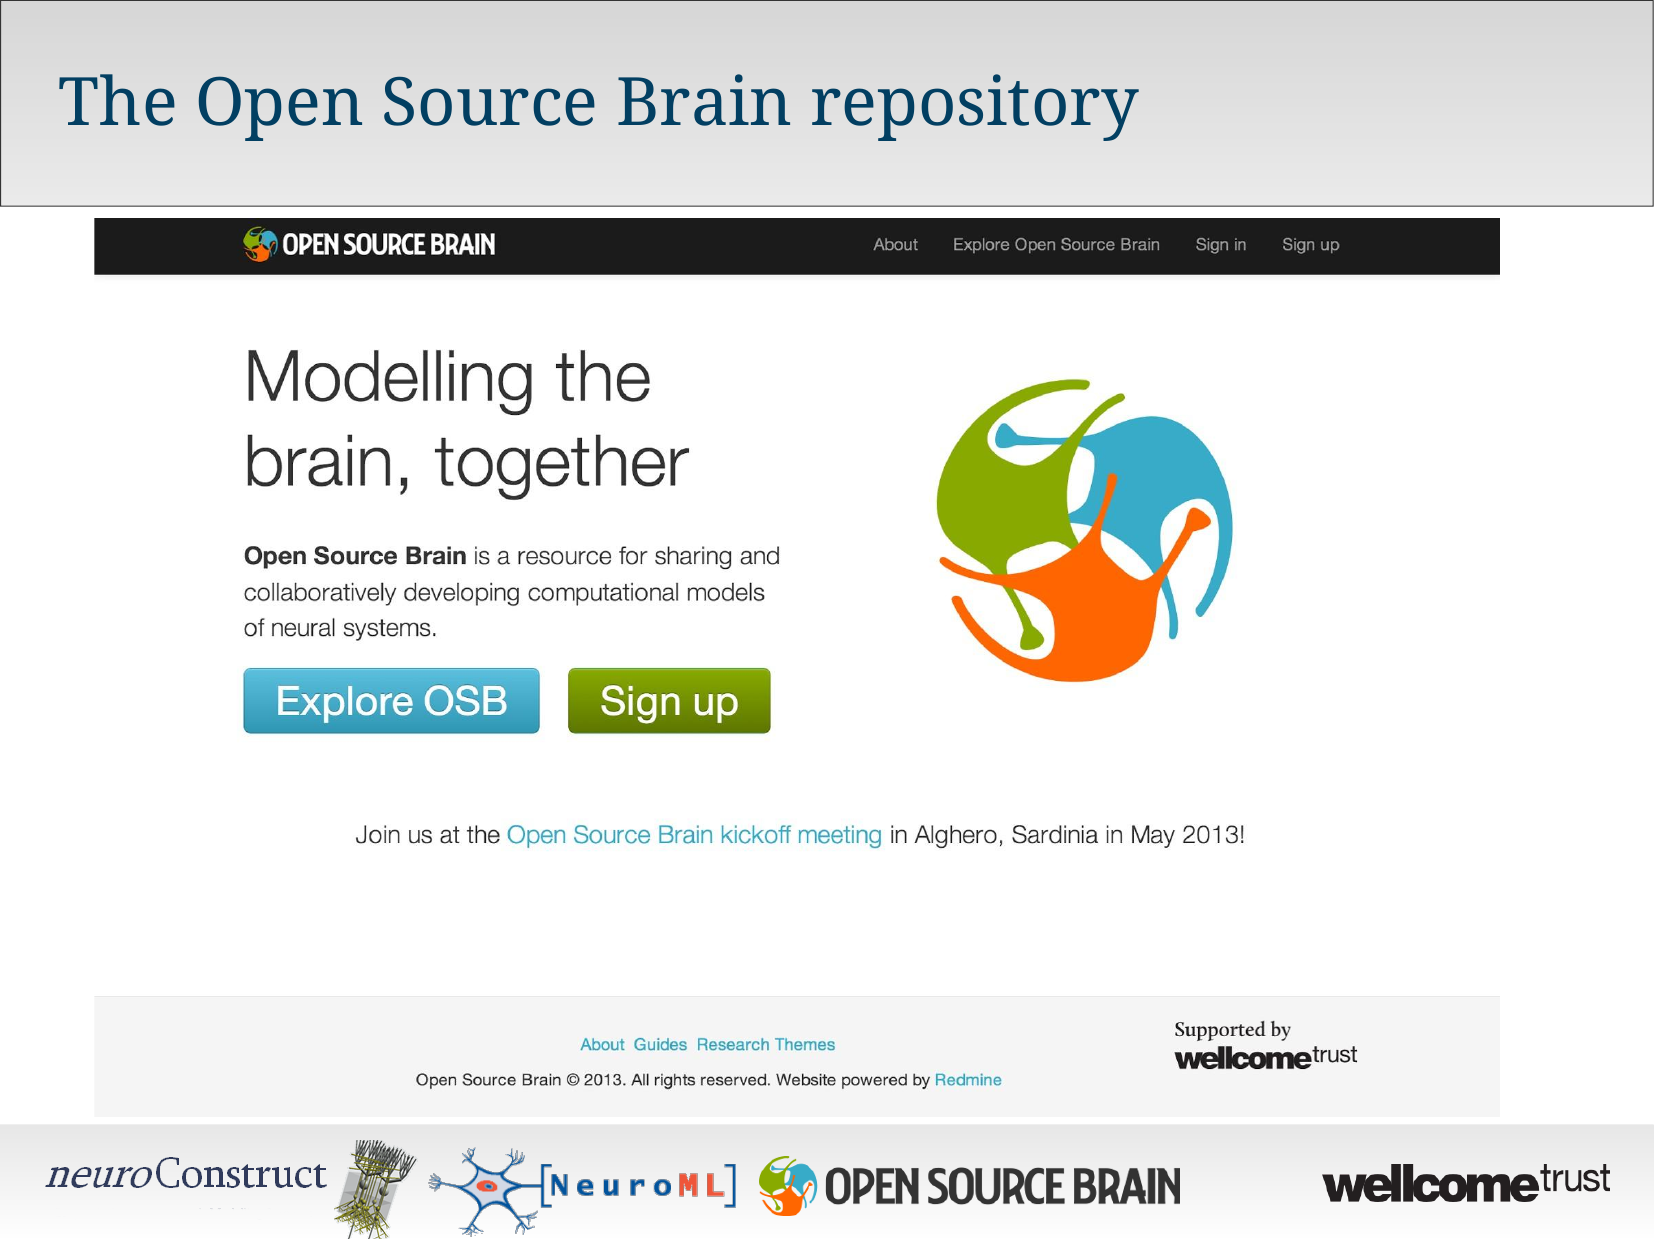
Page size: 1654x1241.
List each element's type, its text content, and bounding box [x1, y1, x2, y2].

picture [428, 1147, 736, 1237]
picture [32, 1140, 419, 1239]
picture [759, 1156, 1180, 1216]
picture [1322, 1164, 1610, 1202]
text_box [94, 218, 1500, 1117]
text_box The Open Source Brain repository [59, 29, 1594, 177]
